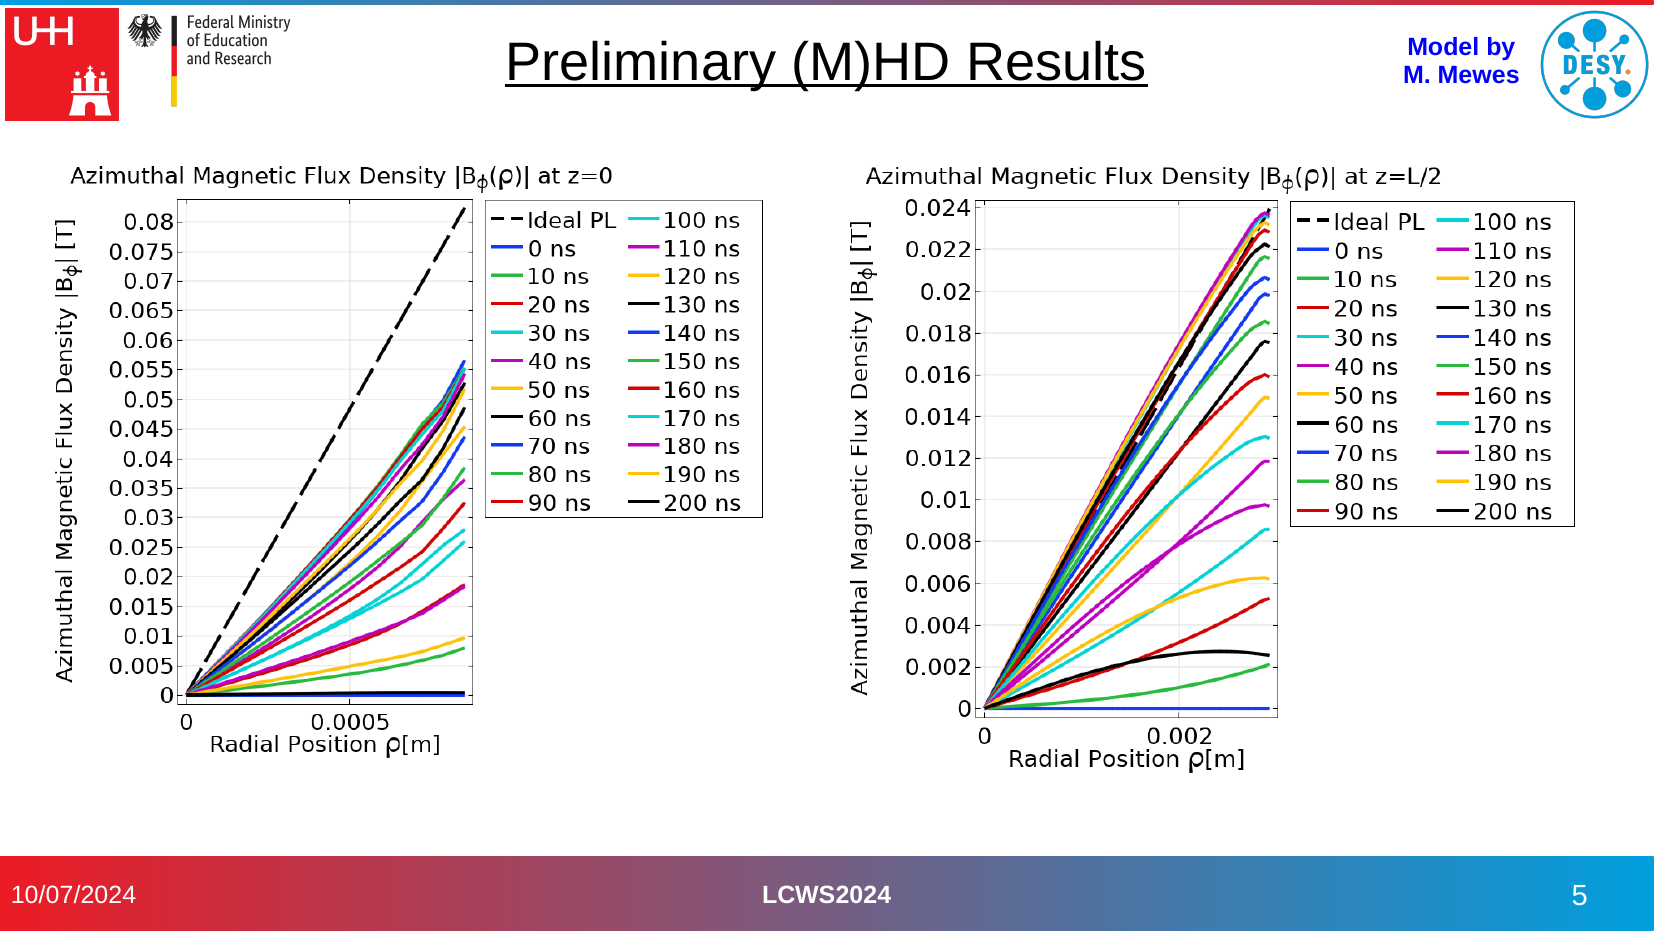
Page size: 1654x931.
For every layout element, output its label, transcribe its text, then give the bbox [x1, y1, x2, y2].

title Preliminary (M)HD Results [354, 0, 1300, 125]
text_box [1505, 856, 1654, 931]
picture [52, 153, 768, 762]
text_box 10/07/2024 [0, 856, 148, 931]
text_box Model by M. Mewes [1387, 6, 1536, 116]
text_box LCWS2024 [147, 859, 1506, 931]
picture [847, 153, 1580, 777]
